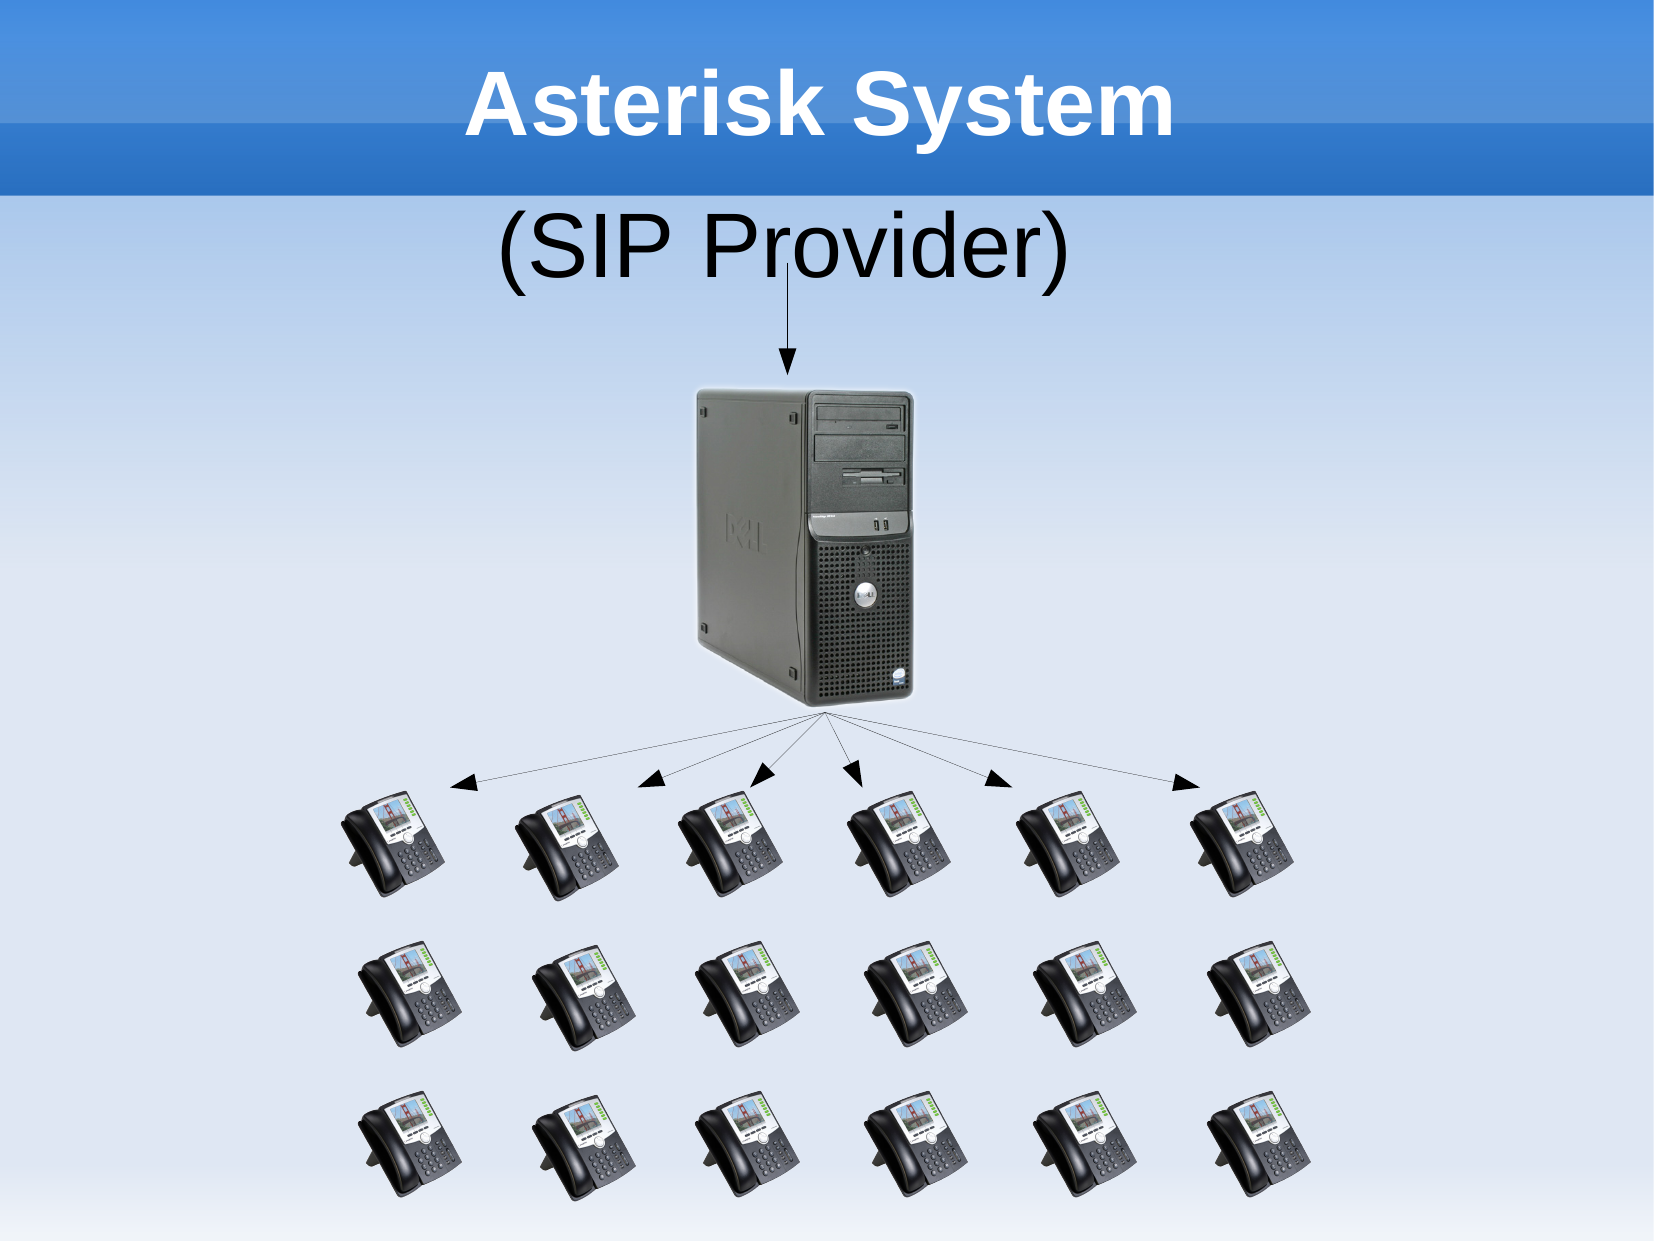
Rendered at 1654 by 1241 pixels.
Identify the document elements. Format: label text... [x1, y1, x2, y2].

text_box (SIP Provider) [481, 187, 1088, 305]
picture [0, 0, 1654, 1241]
title Asterisk System [76, 7, 1565, 200]
